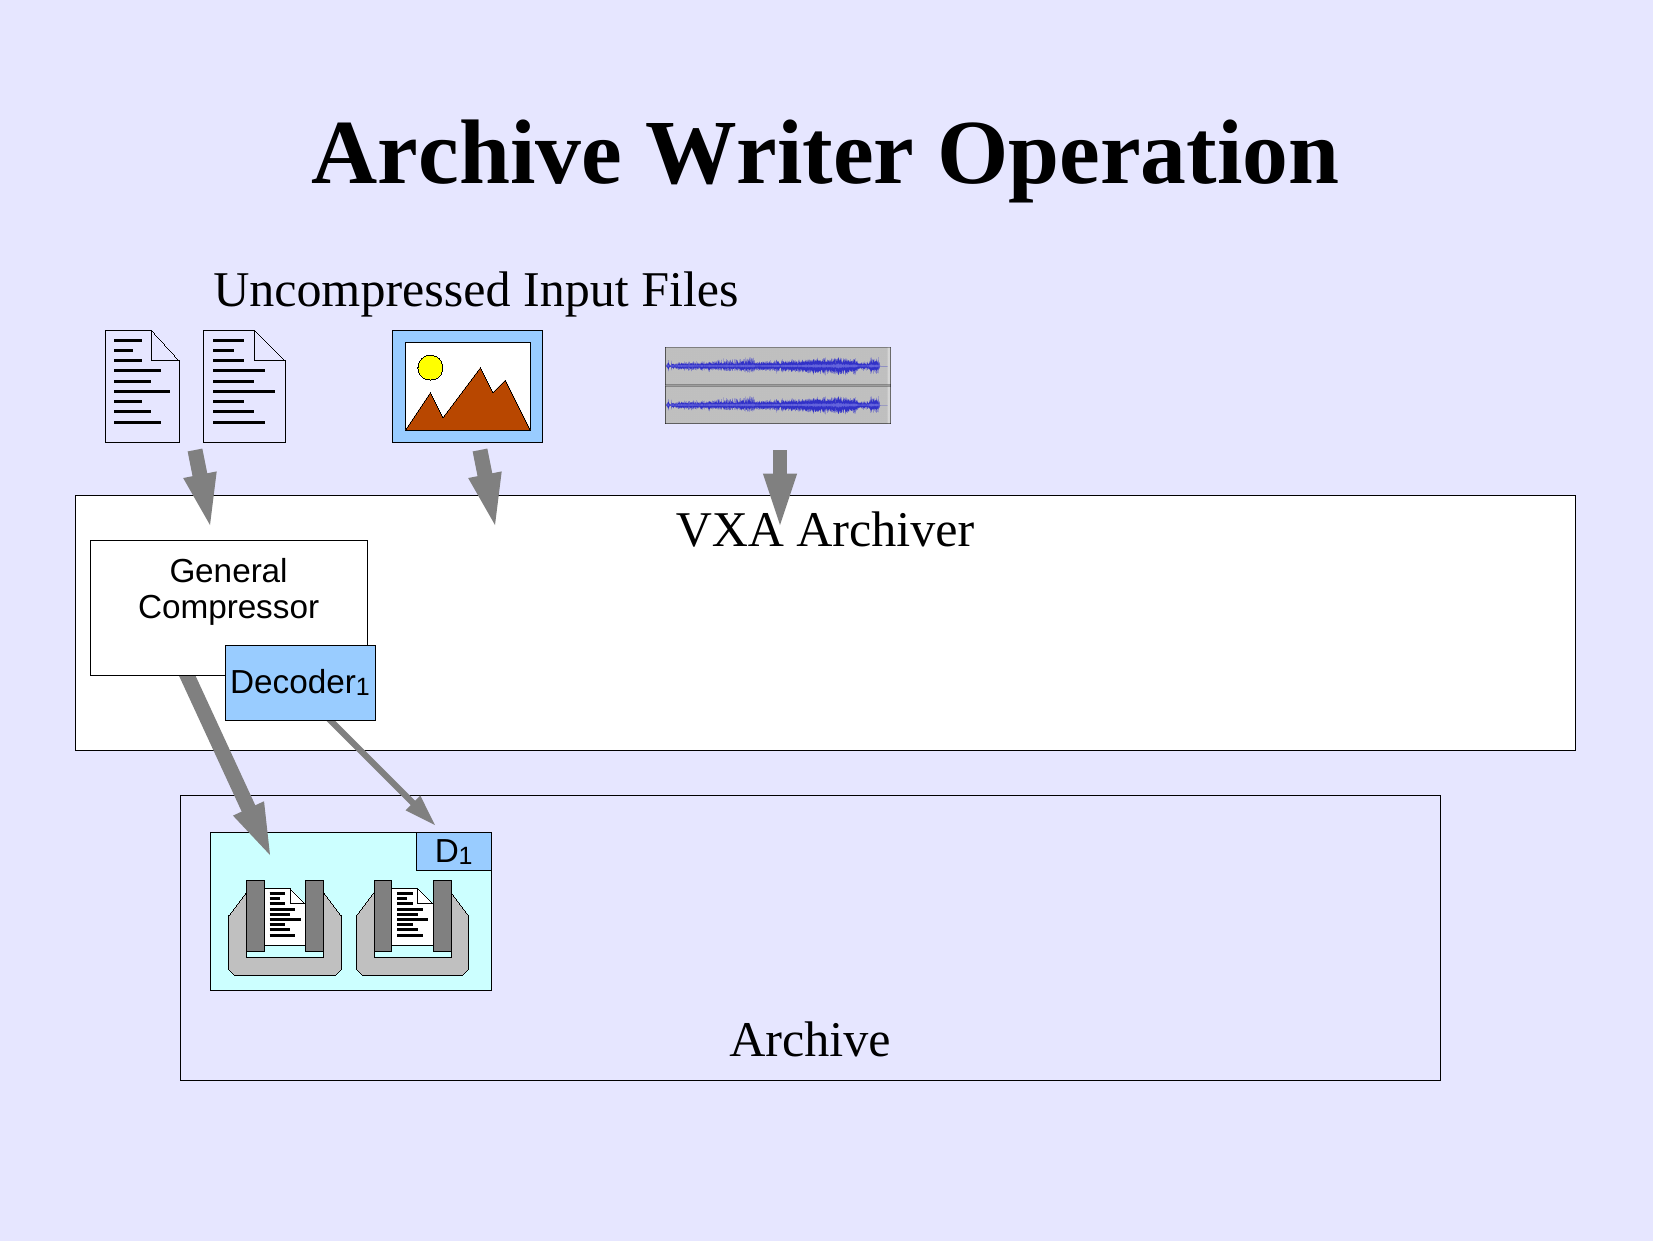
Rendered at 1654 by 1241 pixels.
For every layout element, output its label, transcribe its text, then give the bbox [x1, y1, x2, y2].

text_box [337, 571, 1576, 751]
text_box [392, 331, 543, 443]
text_box [210, 832, 492, 991]
title Archive Writer Operation [82, 49, 1571, 257]
text_box Uncompressed Input Files [120, 255, 833, 331]
text_box [197, 676, 355, 751]
picture [665, 347, 891, 424]
text_box Archive [180, 1005, 1441, 1081]
text_box Decoder1 [225, 645, 376, 721]
text_box [75, 571, 213, 751]
text_box VXA Archiver [75, 495, 1576, 571]
text_box D1 [416, 832, 492, 871]
text_box General Compressor [90, 571, 368, 676]
